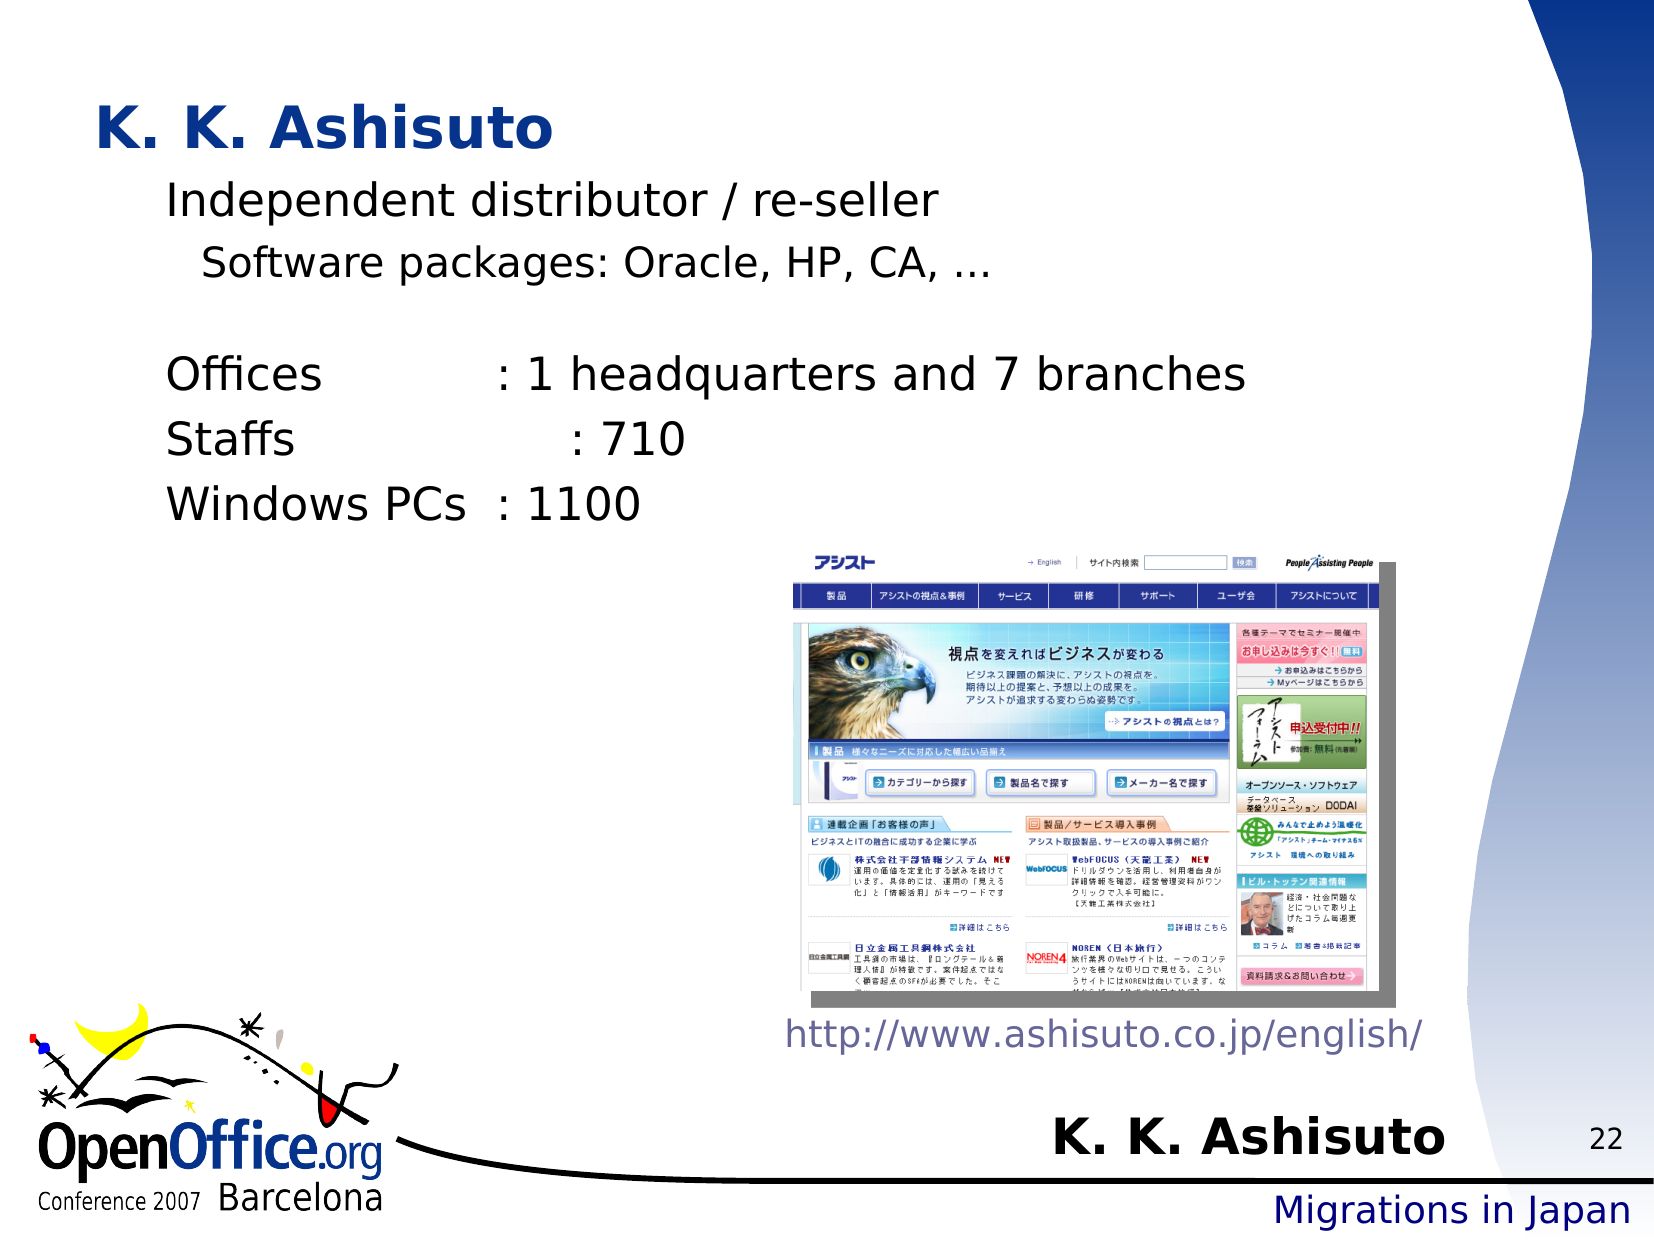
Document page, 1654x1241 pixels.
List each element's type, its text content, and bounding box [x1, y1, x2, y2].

picture [29, 1003, 399, 1211]
picture [793, 544, 1379, 991]
title K. K. Ashisuto [531, 1092, 1447, 1182]
text_box http://www.ashisuto.co.jp/english/ [769, 1005, 1426, 1064]
list K. K. Ashisuto Independent distributor / re-seller Software packages: Oracle, HP, CA, ... Offices : 1 headquarters and 7 branches Staffs : 710 Windows PCs : 1100 [94, 94, 1514, 981]
